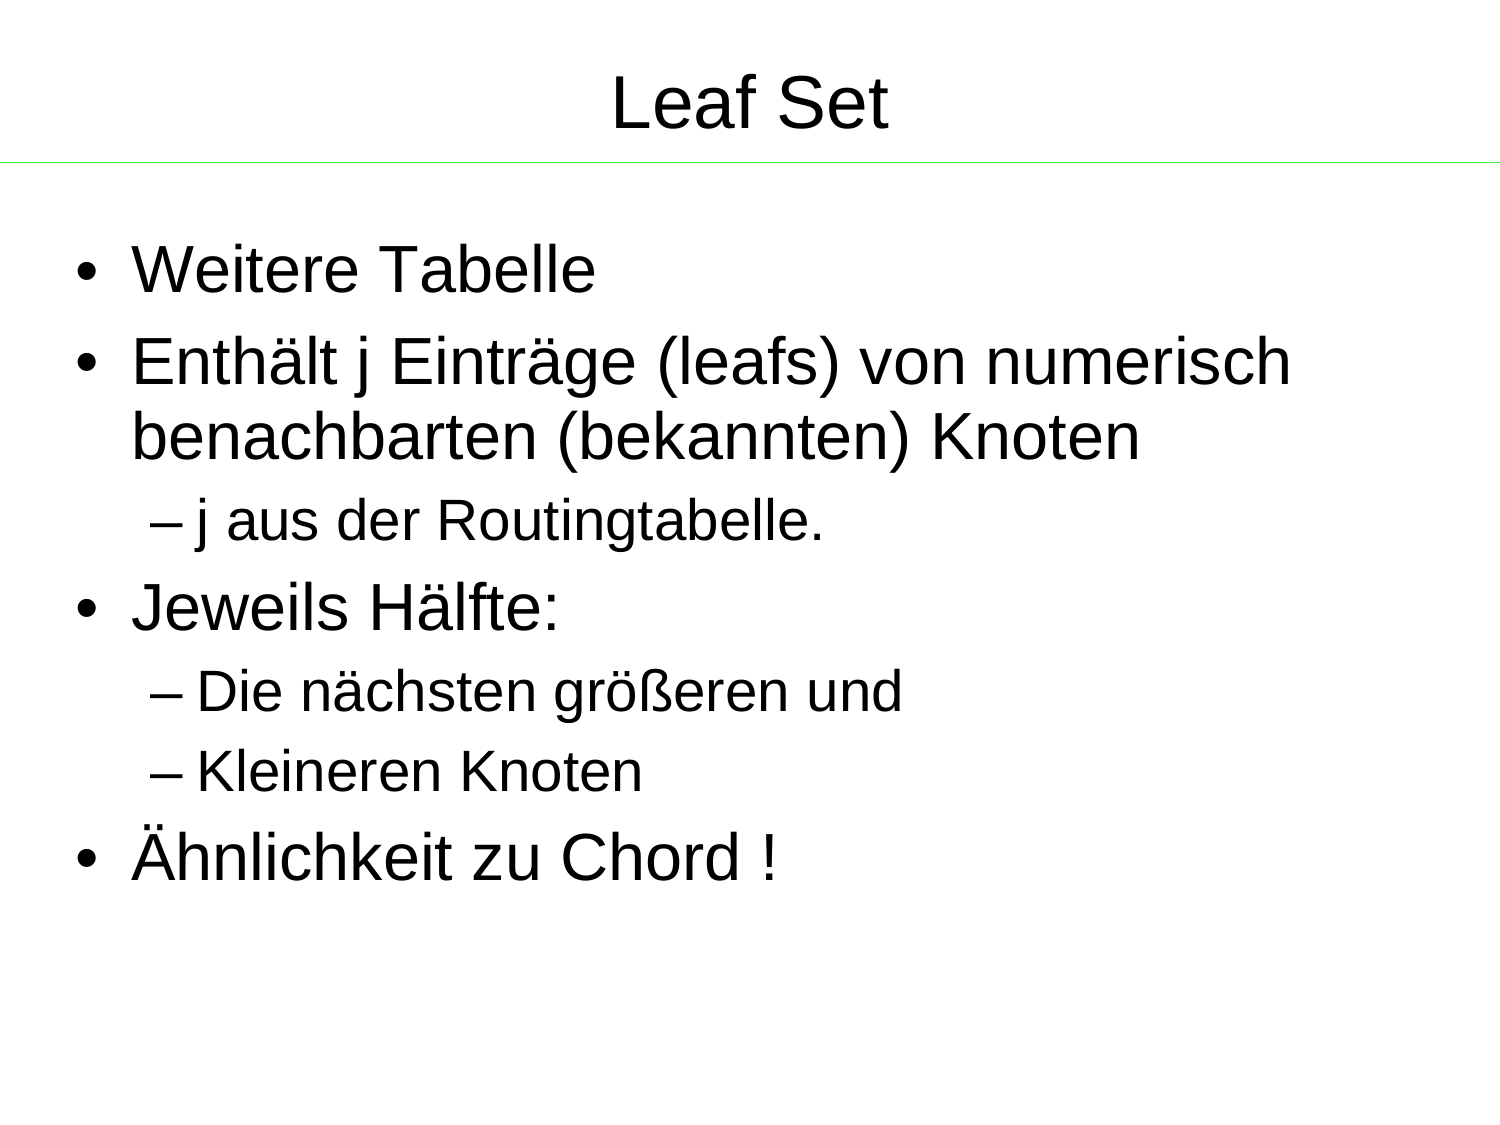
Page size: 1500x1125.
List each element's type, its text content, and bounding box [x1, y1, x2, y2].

title Leaf Set [75, 57, 1426, 148]
list Weitere Tabelle Enthält j Einträge (leafs) von numerisch benachbarten (bekannten) Knoten j aus der Routingtabelle. Jeweils Hälfte: Die nächsten größeren und Kleineren Knoten Ähnlichkeit zu Chord ! [75, 232, 1426, 986]
